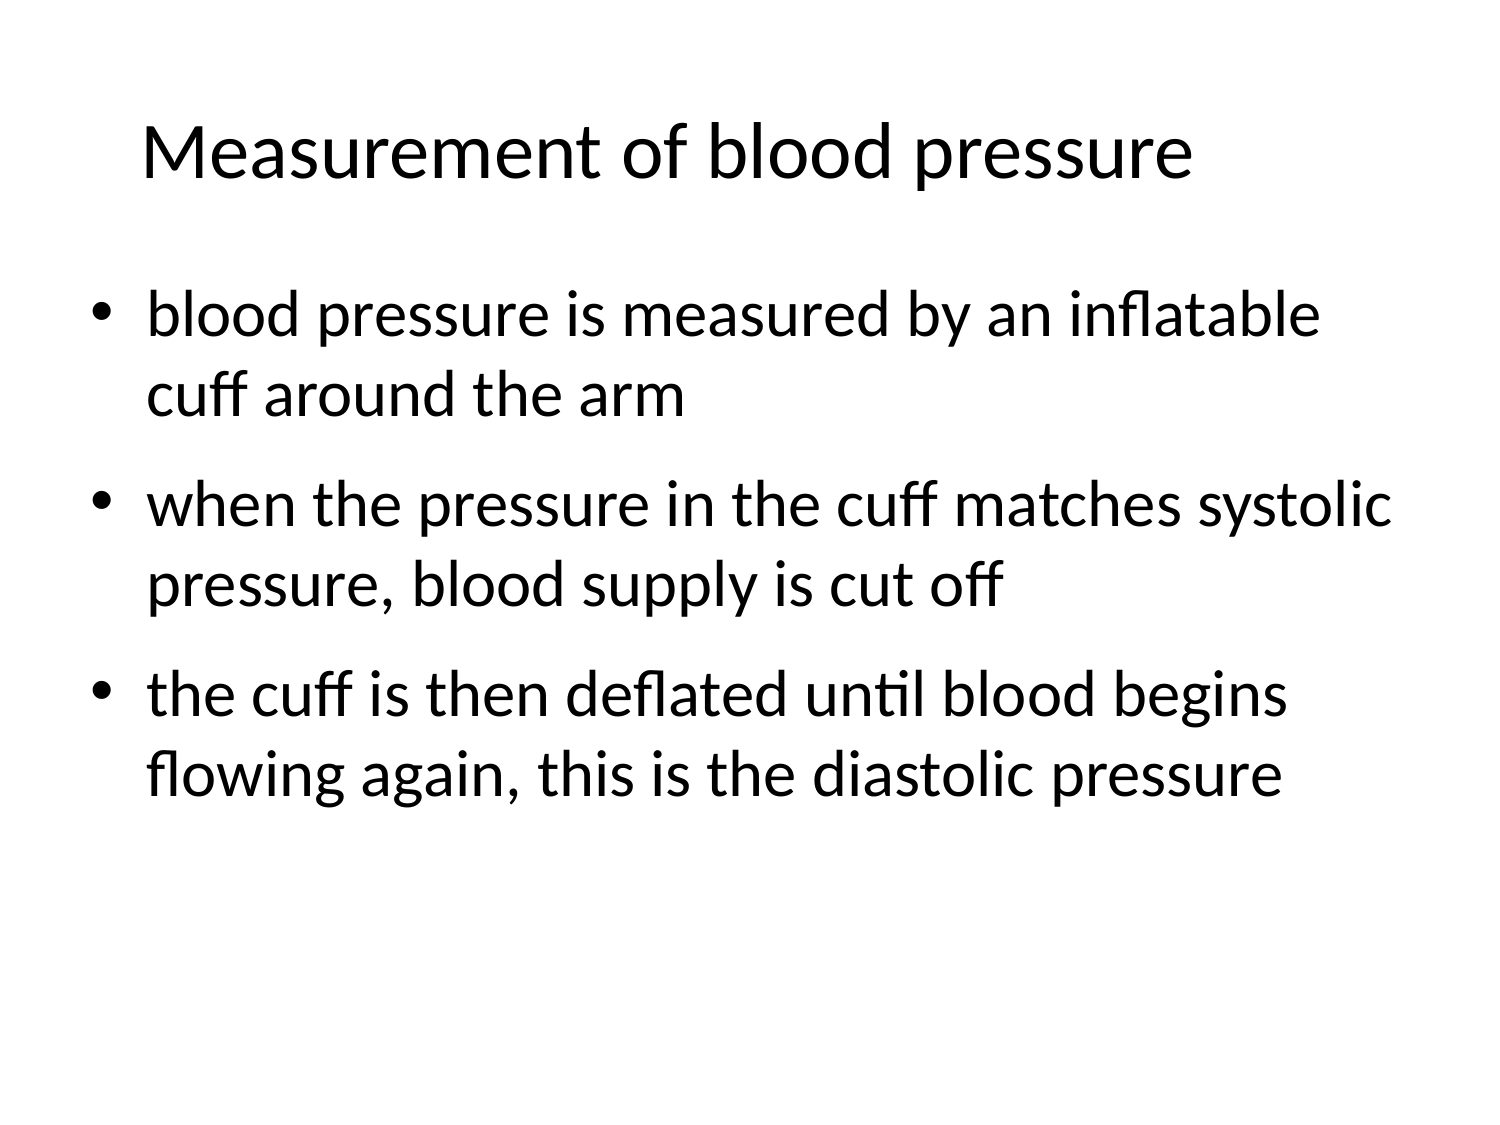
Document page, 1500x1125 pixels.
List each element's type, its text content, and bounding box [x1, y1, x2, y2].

title Measurement of blood pressure [75, 52, 1263, 240]
list blood pressure is measured by an inflatable cuff around the arm when the pressure in the cuff matches systolic pressure, blood supply is cut off the cuff is then deflated until blood begins flowing again, this is the diastolic pressure [75, 262, 1425, 1005]
